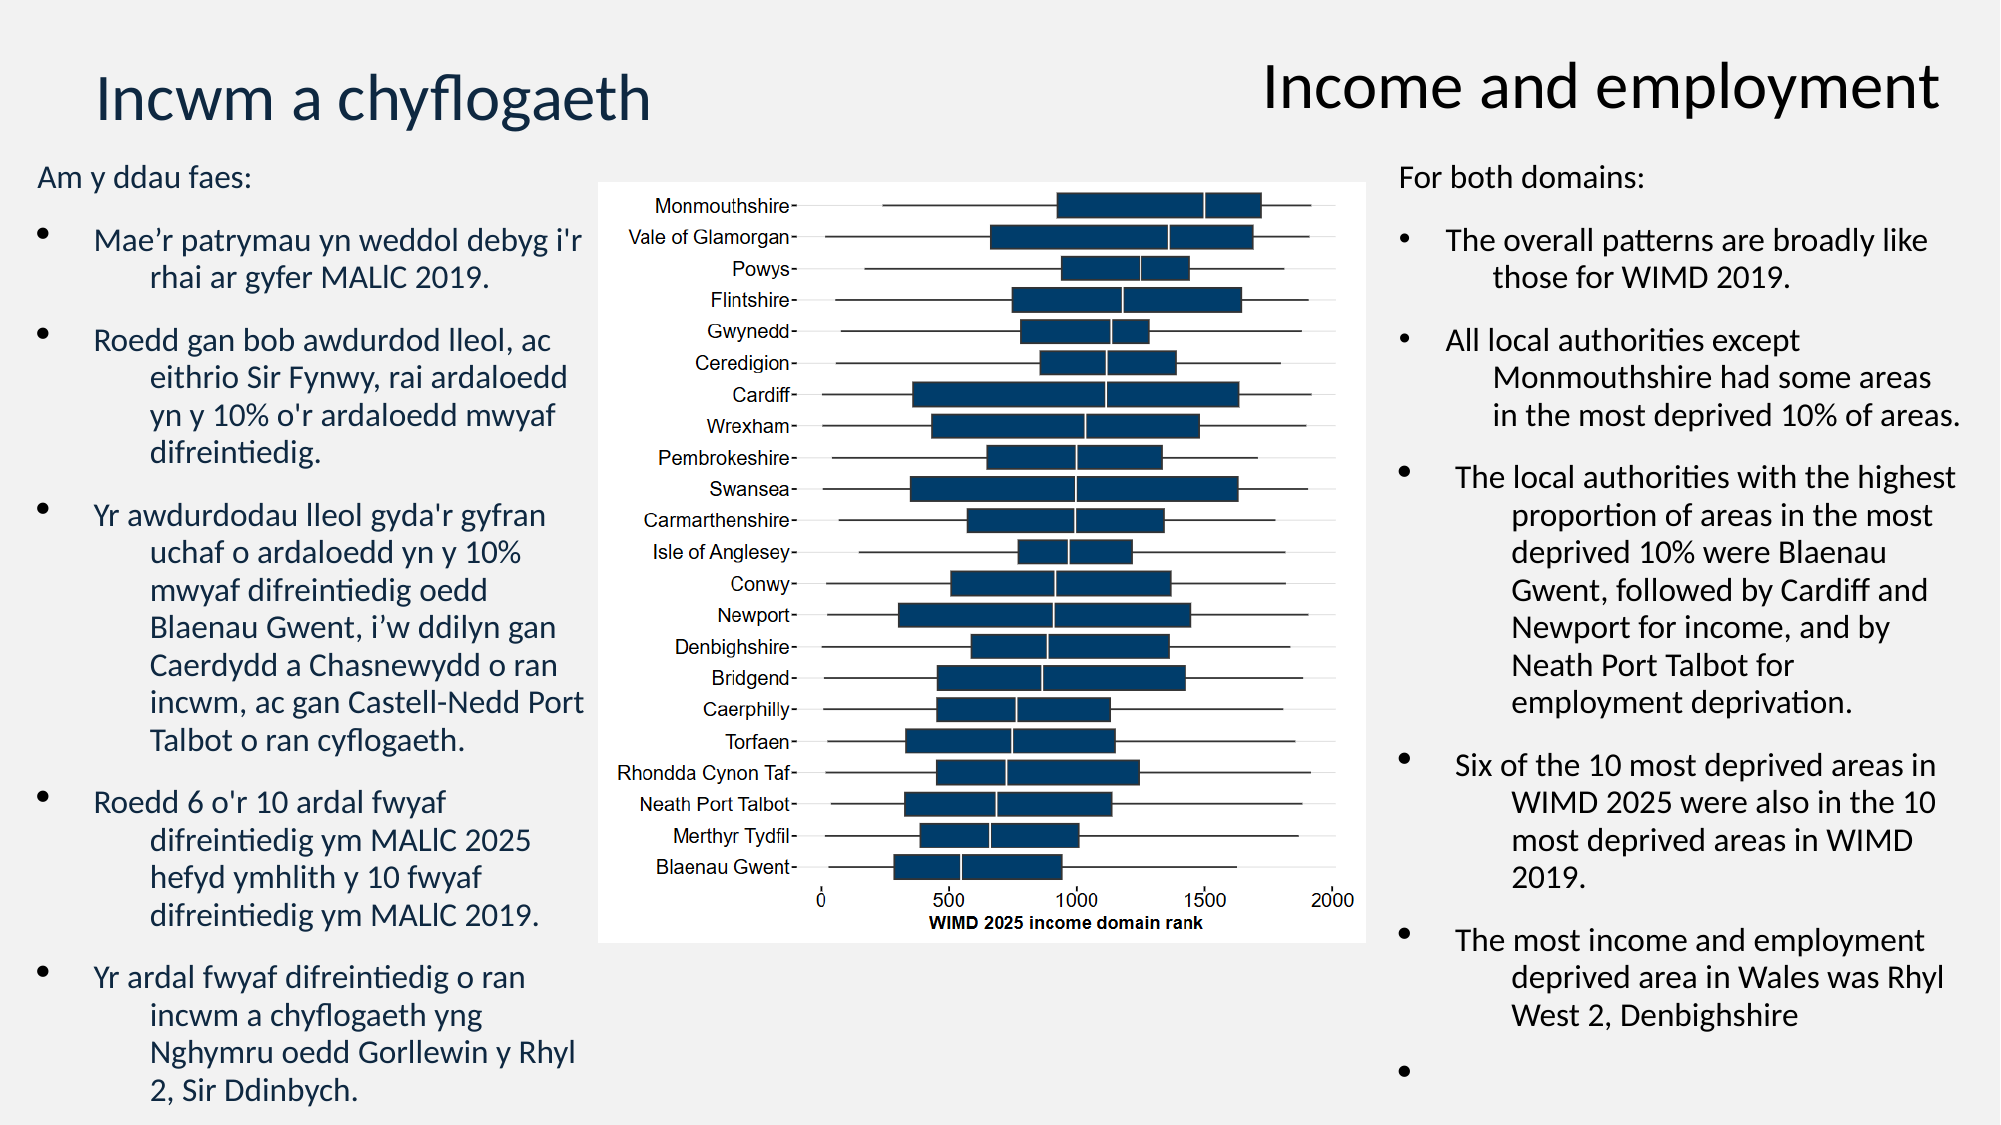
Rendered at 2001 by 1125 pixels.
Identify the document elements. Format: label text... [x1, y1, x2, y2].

text_box Incwm a chyflogaeth [74, 6, 928, 130]
picture [617, 182, 1366, 943]
text_box For both domains: The overall patterns are broadly like those for WIMD 2019. All local authorities except Monmouthshire had some areas in the most deprived 10% of areas. The local authorities with the highest proportion of areas in the most deprived 10% were Blaenau Gwent, followed by Cardiff and Newport for income, and by Neath Port Talbot for employment deprivation. Six of the 10 most deprived areas in WIMD 2025 were also in the 10 most deprived areas in WIMD 2019. The most income and employment deprived area in Wales was Rhyl West 2, Denbighshire [1383, 150, 1978, 1100]
text_box Am y ddau faes: Mae’r patrymau yn weddol debyg i'r rhai ar gyfer MALlC 2019. Roedd gan bob awdurdod lleol, ac eithrio Sir Fynwy, rai ardaloedd yn y 10% o'r ardaloedd mwyaf difreintiedig. Yr awdurdodau lleol gyda'r gyfran uchaf o ardaloedd yn y 10% mwyaf difreintiedig oedd Blaenau Gwent, i’w ddilyn gan Caerdydd a Chasnewydd o ran incwm, ac gan Castell-Nedd Port Talbot o ran cyflogaeth. Roedd 6 o'r 10 ardal fwyaf difreintiedig ym MALlC 2025 hefyd ymhlith y 10 fwyaf difreintiedig ym MALlC 2019. Yr ardal fwyaf difreintiedig o ran incwm a chyflogaeth yng Nghymru oedd Gorllewin y Rhyl 2, Sir Ddinbych. [22, 150, 617, 1125]
text_box Income and employment [1247, 34, 1978, 130]
